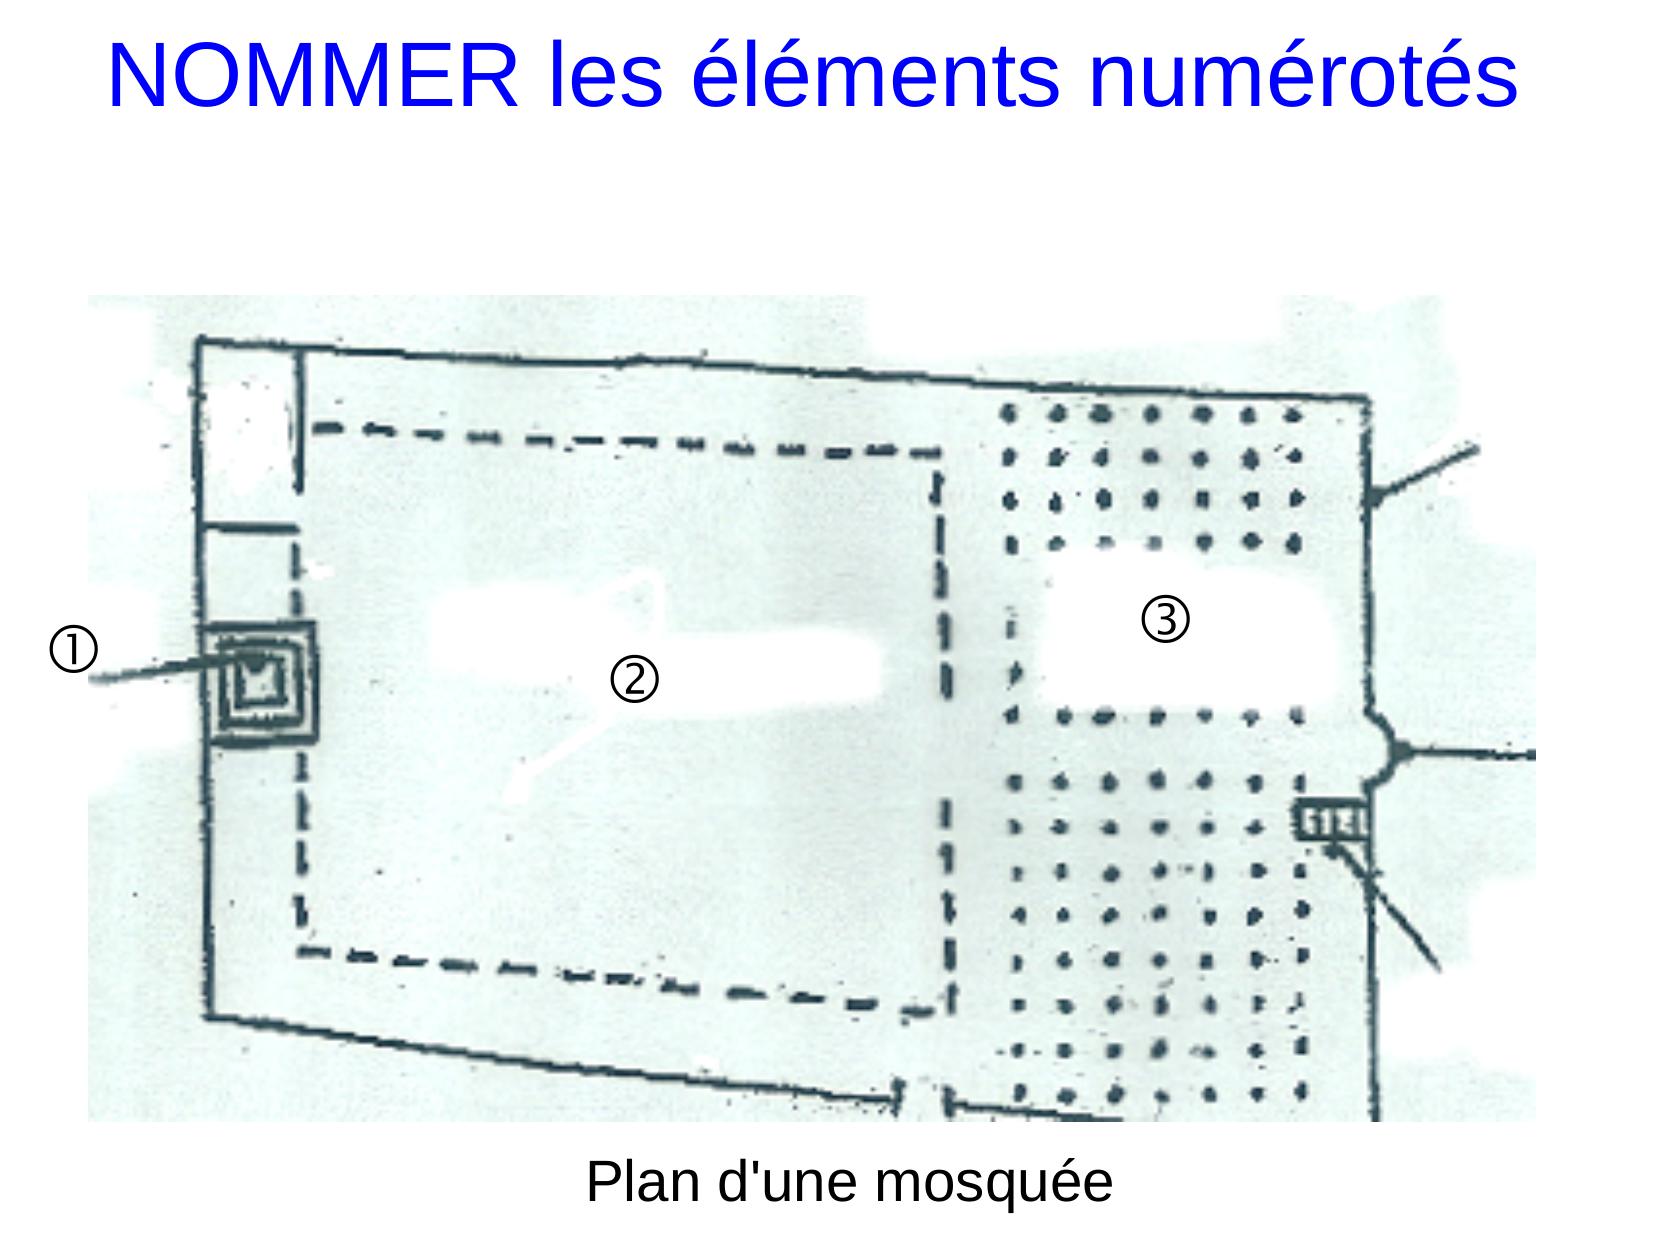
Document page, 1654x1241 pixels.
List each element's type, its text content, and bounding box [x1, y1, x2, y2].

title NOMMER les éléments numérotés [59, 23, 1595, 127]
text_box  [29, 620, 119, 709]
text_box  [1122, 590, 1211, 680]
text_box  [590, 649, 680, 739]
picture [88, 295, 1536, 1123]
title Plan d'une mosquée [106, 1148, 1595, 1214]
